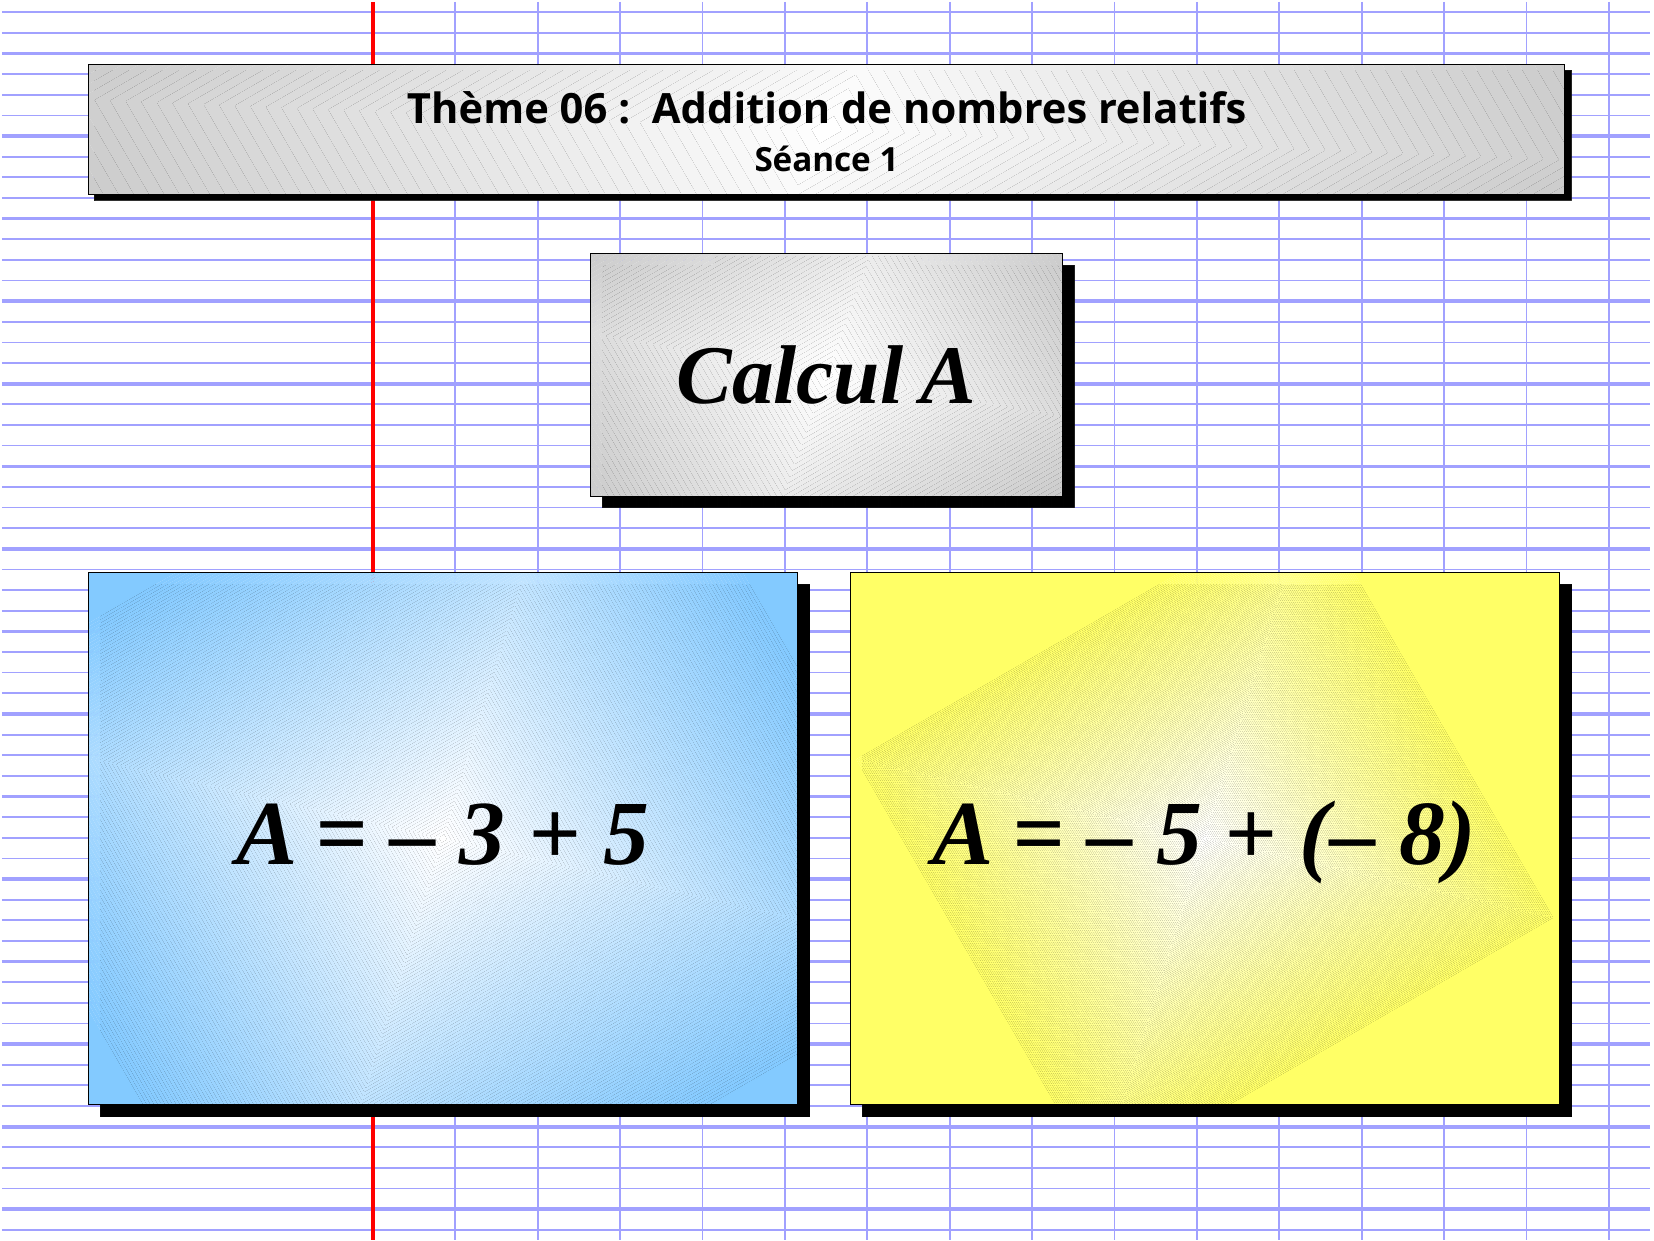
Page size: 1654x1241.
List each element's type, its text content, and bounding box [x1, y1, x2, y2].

text_box A = – 5 + (– 8) [850, 572, 1560, 1105]
picture [0, 0, 1654, 1241]
text_box Calcul A [590, 253, 1063, 497]
text_box A = – 3 + 5 [88, 572, 798, 1105]
text_box Thème 06 : Addition de nombres relatifs Séance 1 [88, 64, 1565, 195]
